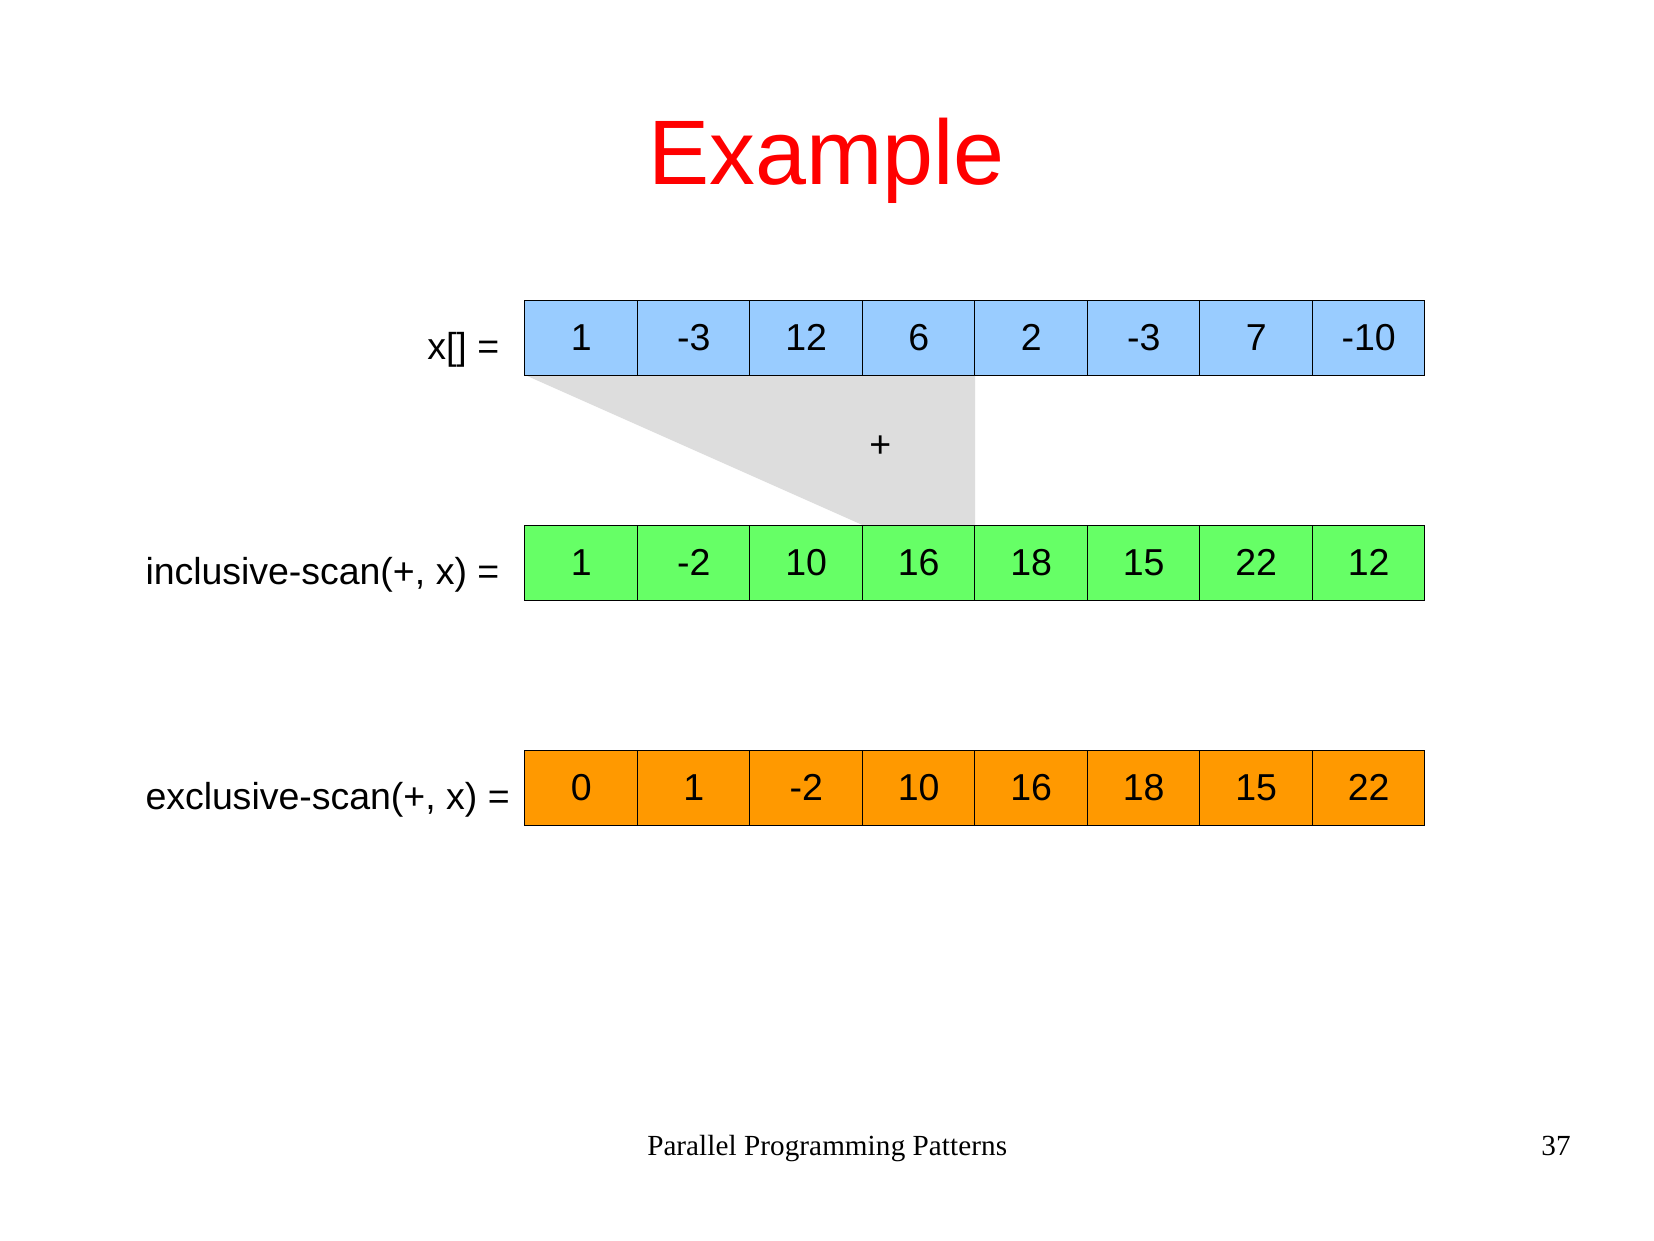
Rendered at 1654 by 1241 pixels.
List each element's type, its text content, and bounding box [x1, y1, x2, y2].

text_box 22 [1199, 525, 1312, 601]
text_box 1 [637, 750, 749, 826]
text_box 1 [524, 300, 637, 376]
text_box + [854, 416, 907, 474]
text_box 22 [1312, 750, 1425, 826]
text_box 16 [862, 525, 974, 601]
text_box -10 [1312, 300, 1425, 376]
text_box -2 [749, 750, 862, 826]
text_box inclusive-scan(+, x) = [130, 543, 526, 601]
text_box -3 [1087, 300, 1199, 376]
text_box 7 [1199, 300, 1312, 376]
text_box -3 [637, 300, 749, 376]
text_box 2 [974, 300, 1087, 376]
text_box 10 [862, 750, 974, 826]
text_box 1 [524, 525, 637, 601]
text_box 0 [524, 750, 637, 826]
text_box x[] = [412, 318, 525, 376]
text_box 15 [1087, 525, 1199, 601]
text_box 12 [1312, 525, 1425, 601]
text_box 18 [974, 525, 1087, 601]
text_box 12 [749, 300, 862, 376]
title Example [82, 49, 1571, 257]
text_box 18 [1087, 750, 1199, 826]
text_box 6 [862, 300, 974, 376]
text_box -2 [637, 525, 749, 601]
text_box exclusive-scan(+, x) = [130, 768, 536, 826]
text_box 10 [749, 525, 862, 601]
text_box 15 [1199, 750, 1312, 826]
text_box [527, 376, 976, 525]
text_box 16 [974, 750, 1087, 826]
